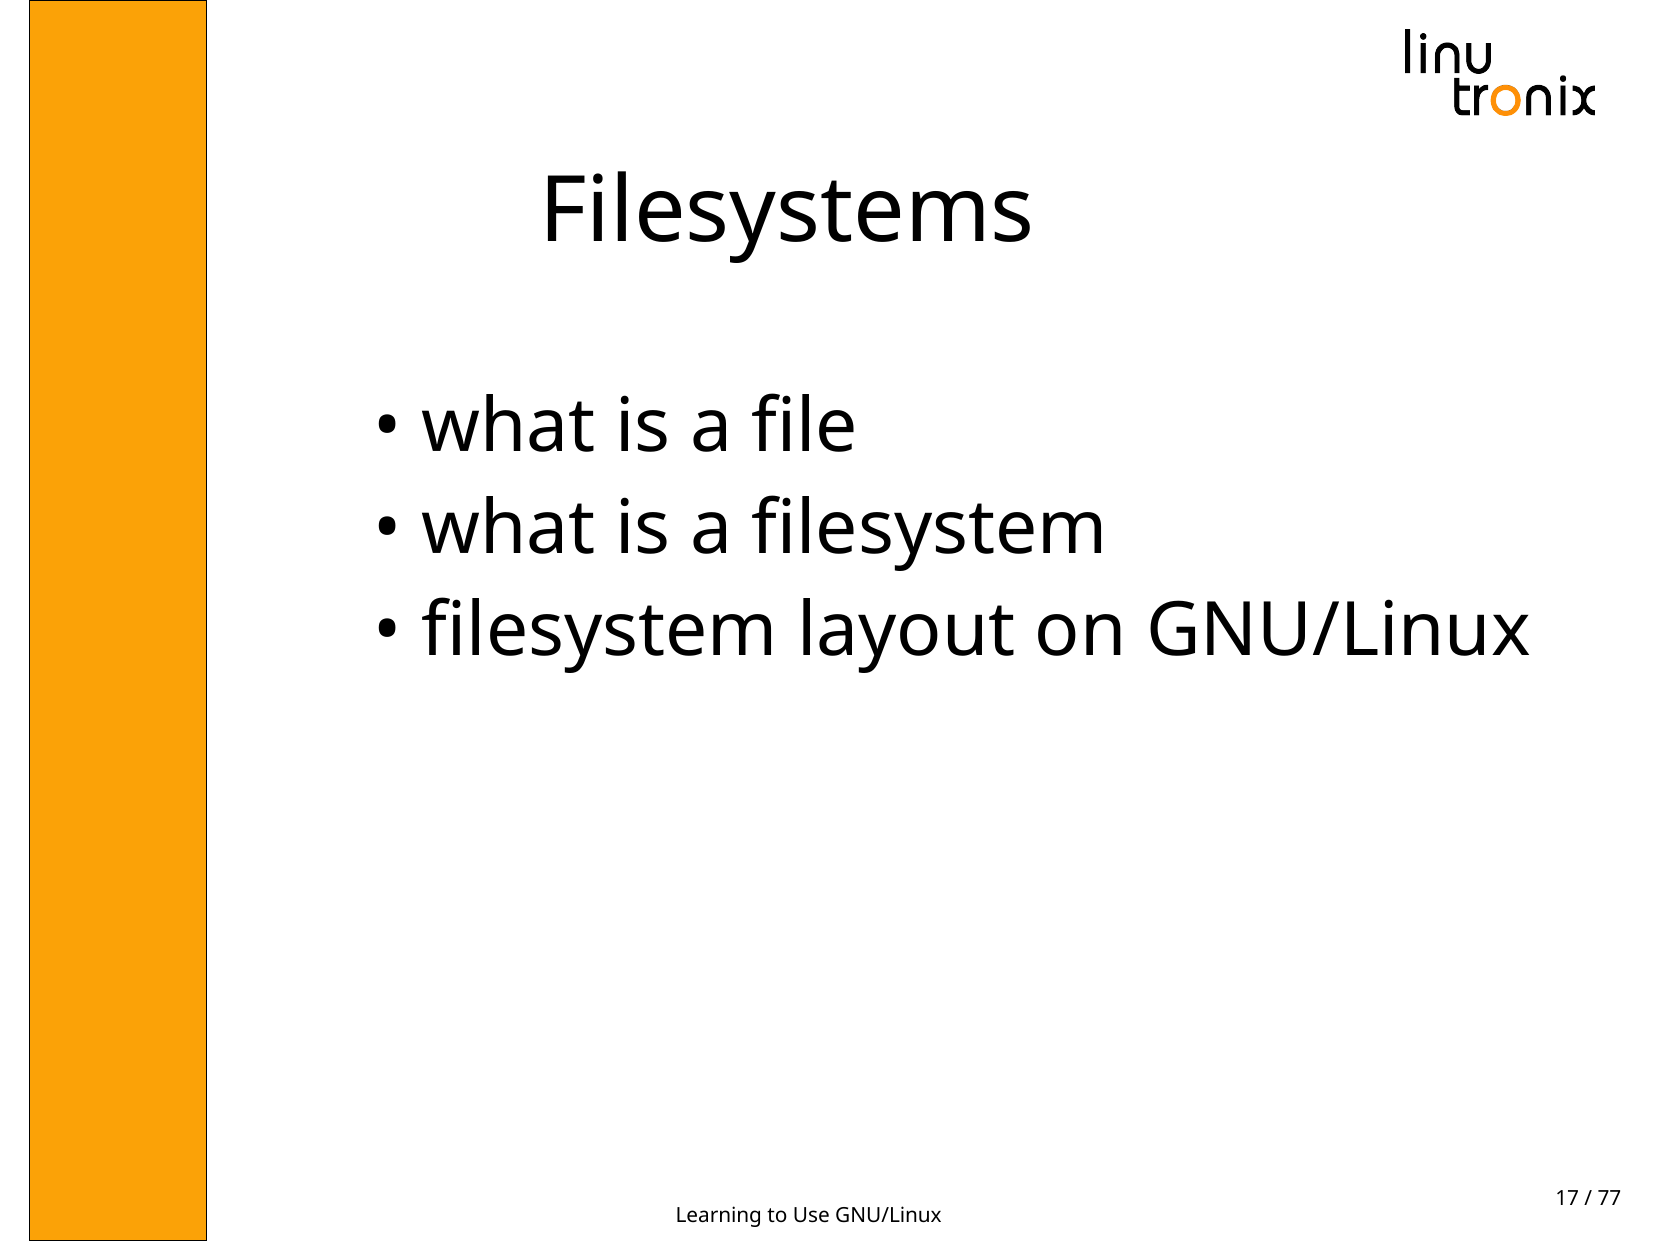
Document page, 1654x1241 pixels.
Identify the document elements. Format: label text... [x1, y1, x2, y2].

picture [1405, 29, 1595, 116]
text_box Filesystems [539, 143, 1073, 263]
text_box • what is a file • what is a filesystem • filesystem layout on GNU/Linux [300, 370, 1623, 859]
